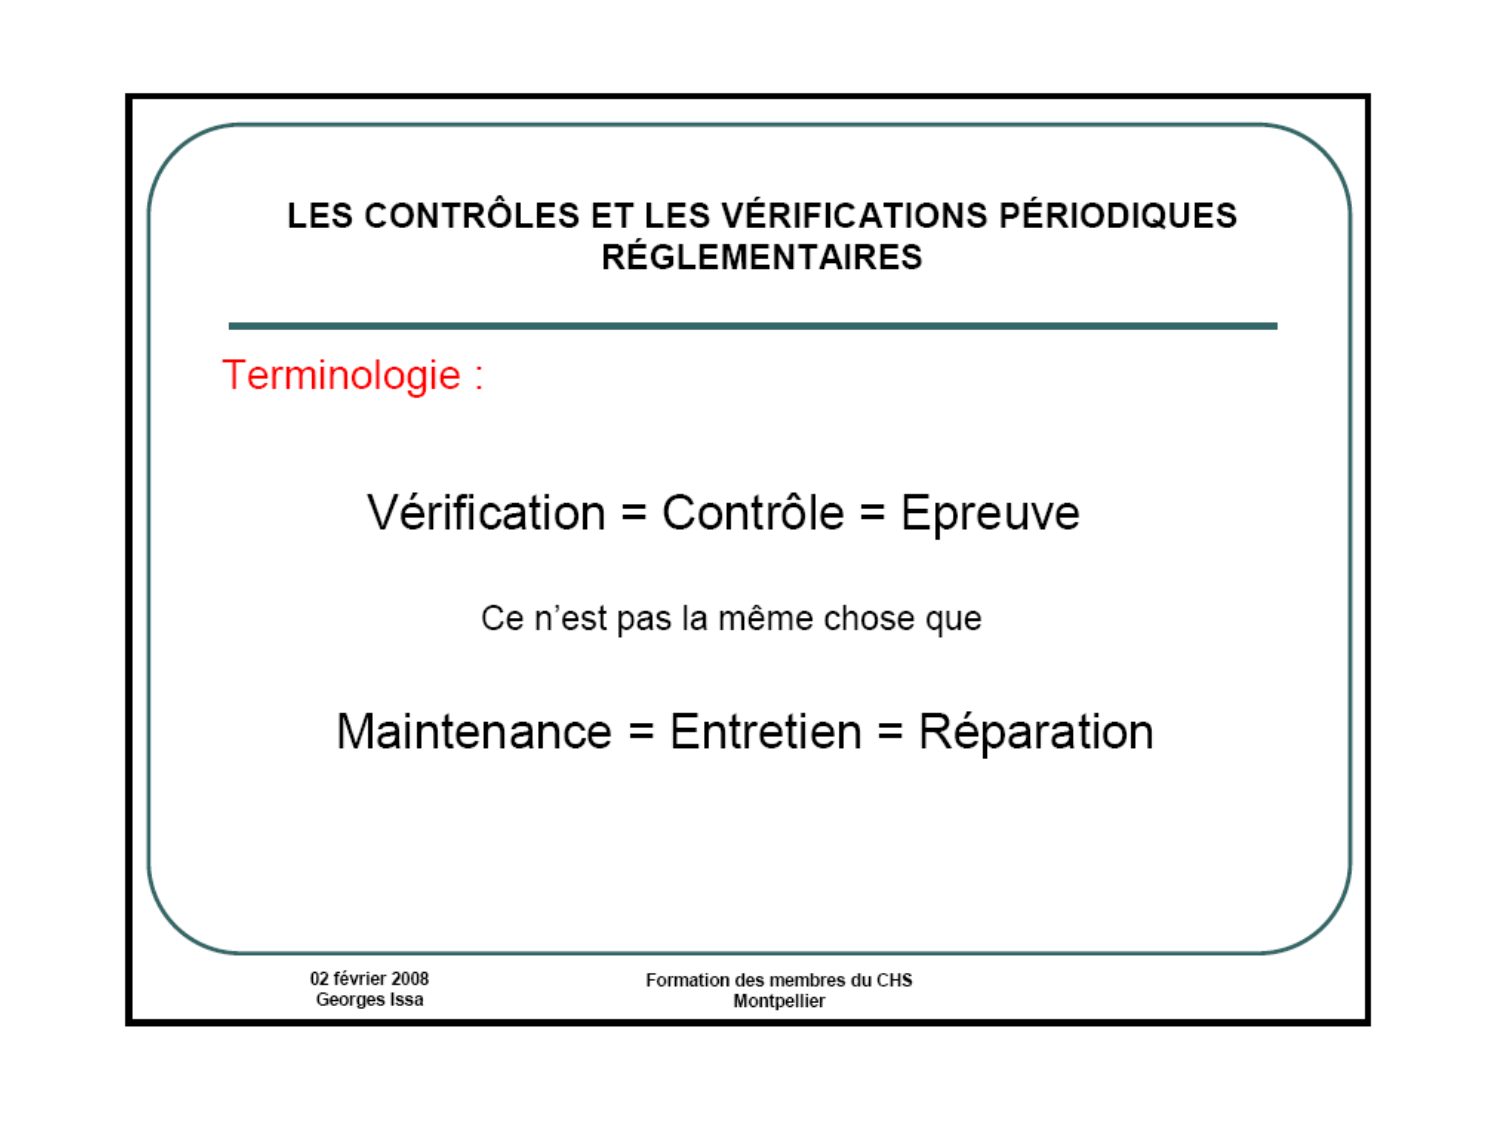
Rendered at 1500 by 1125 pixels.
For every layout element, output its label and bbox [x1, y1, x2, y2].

picture [115, 86, 1385, 1038]
